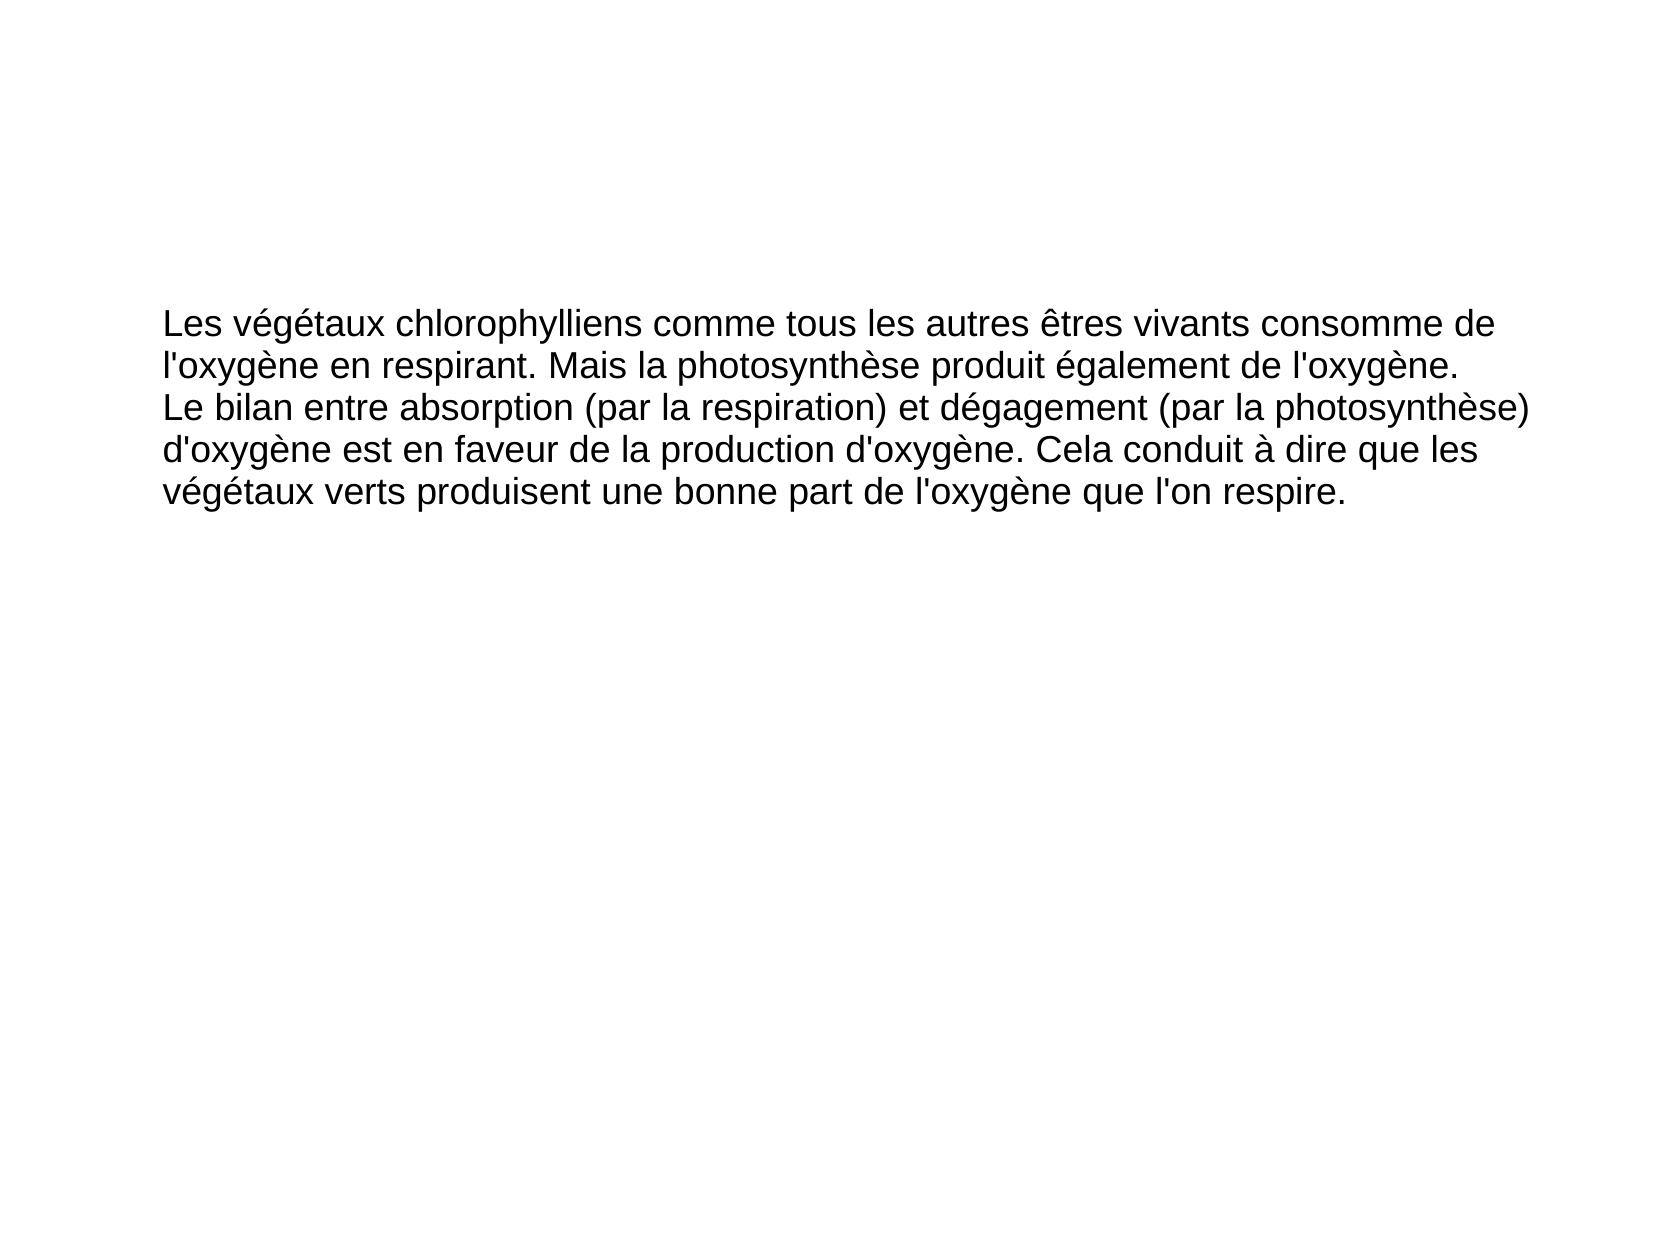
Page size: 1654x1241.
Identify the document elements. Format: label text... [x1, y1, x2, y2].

text_box Les végétaux chlorophylliens comme tous les autres êtres vivants consomme de l'oxygène en respirant. Mais la photosynthèse produit également de l'oxygène. Le bilan entre absorption (par la respiration) et dégagement (par la photosynthèse) d'oxygène est en faveur de la production d'oxygène. Cela conduit à dire que les végétaux verts produisent une bonne part de l'oxygène que l'on respire. [147, 295, 1565, 521]
